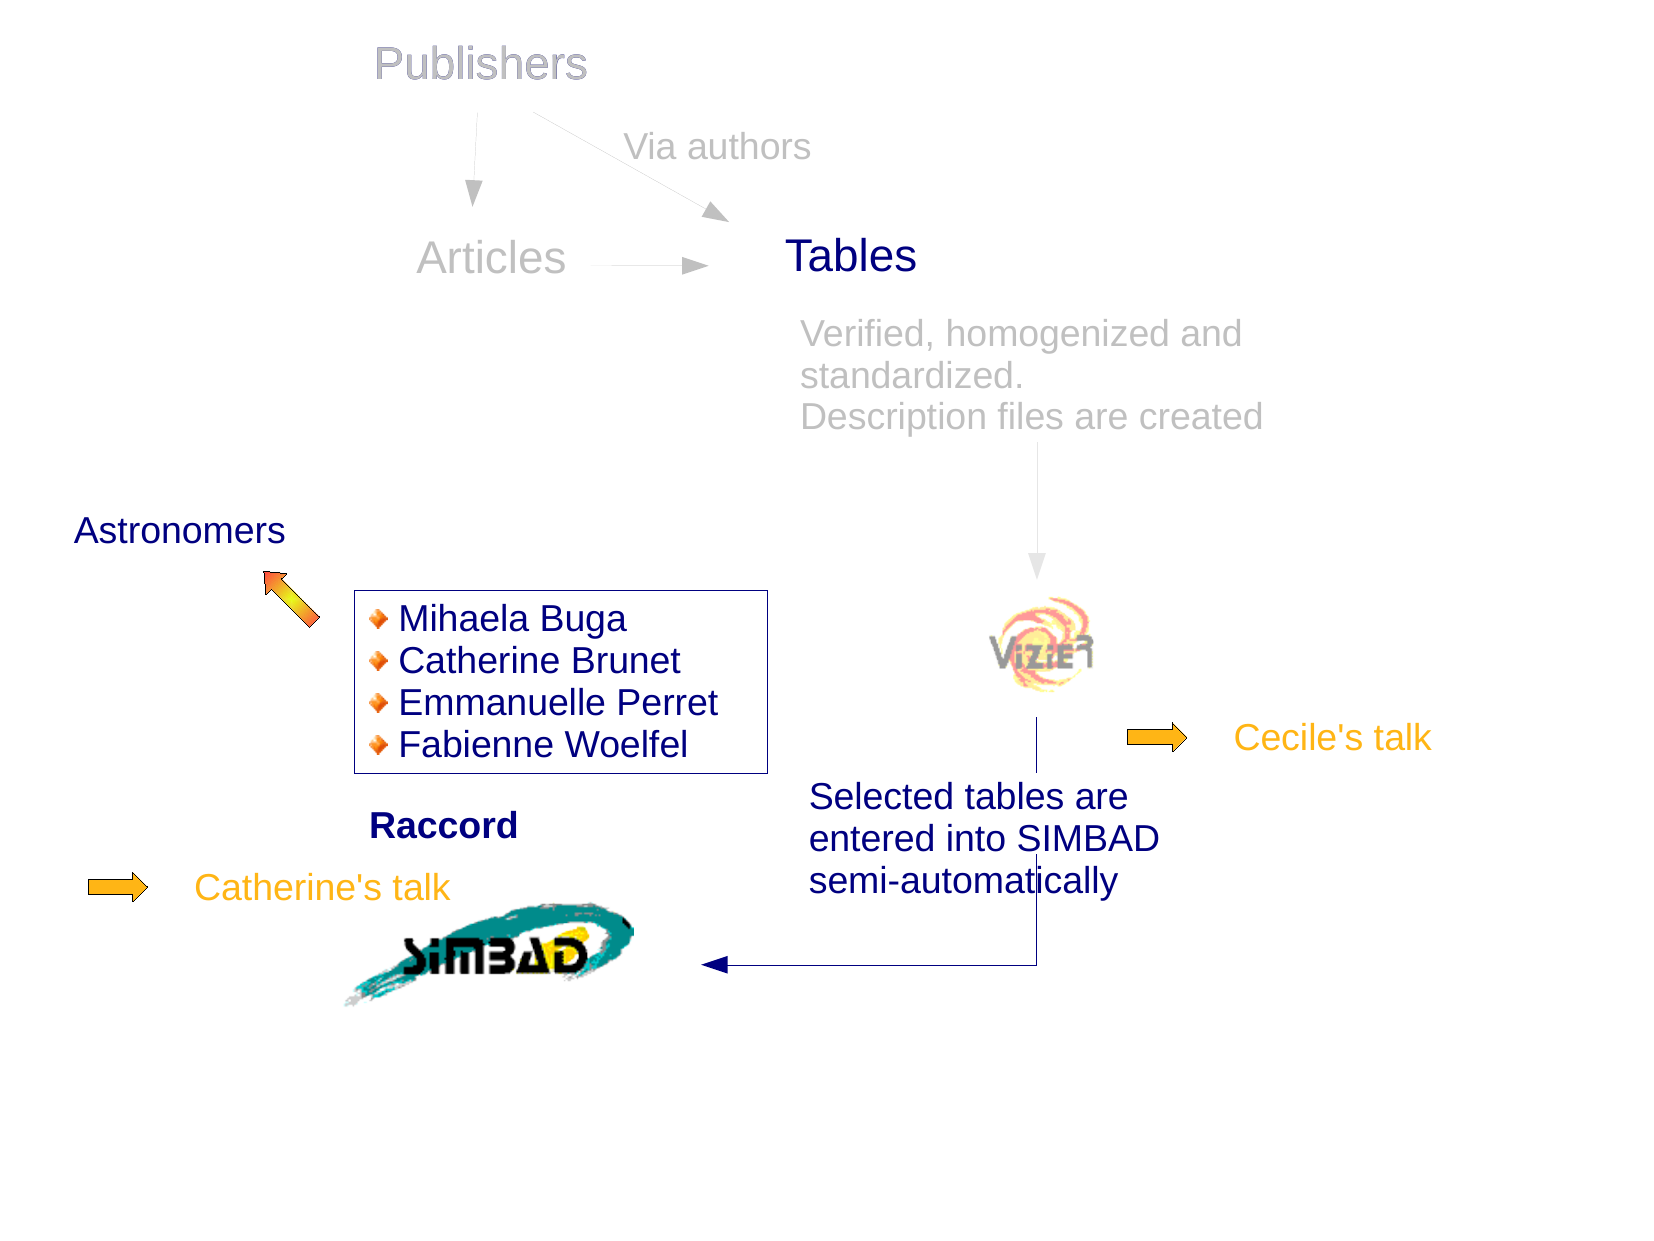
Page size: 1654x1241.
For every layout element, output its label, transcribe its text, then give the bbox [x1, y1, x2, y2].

text_box Verified, homogenized and standardized. Description files are created [785, 304, 1373, 446]
text_box Raccord [354, 797, 591, 855]
text_box Via authors [608, 118, 827, 175]
text_box Tables [770, 222, 933, 289]
text_box Publishers [359, 30, 629, 97]
text_box [1127, 722, 1187, 752]
text_box Catherine's talk [179, 858, 466, 916]
text_box Cecile's talk [1218, 708, 1447, 766]
text_box [263, 571, 320, 628]
picture [340, 893, 634, 1020]
text_box Mihaela Buga Catherine Brunet Emmanuelle Perret Fabienne Woelfel [354, 590, 768, 774]
text_box Articles [401, 224, 582, 291]
text_box Astronomers [59, 501, 301, 559]
text_box Selected tables are entered into SIMBAD semi-automatically [794, 767, 1270, 909]
text_box [88, 872, 148, 902]
picture [985, 594, 1101, 697]
